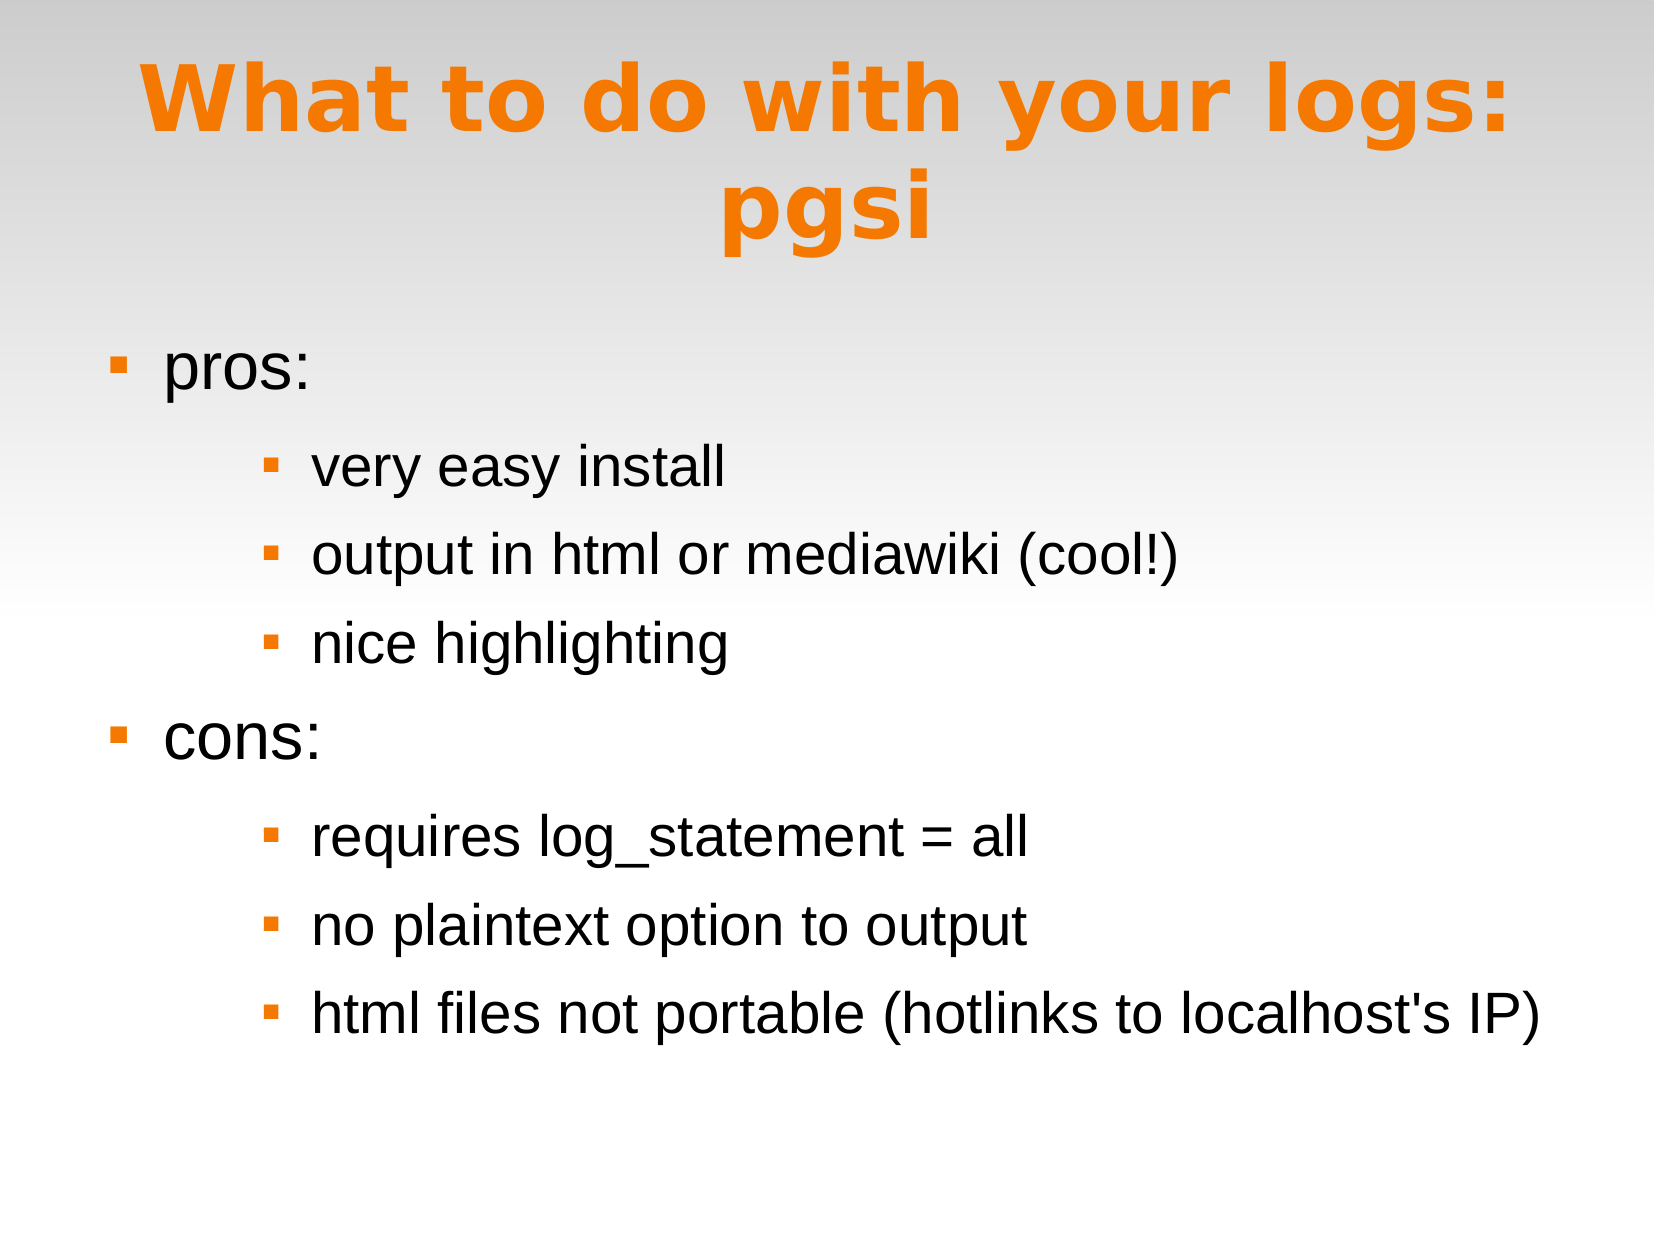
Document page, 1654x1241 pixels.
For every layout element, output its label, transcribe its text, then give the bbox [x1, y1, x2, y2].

title What to do with your logs: pgsi [82, 45, 1571, 261]
list pros: very easy install output in html or mediawiki (cool!) nice highlighting cons: requires log_statement = all no plaintext option to output html files not portable (hotlinks to localhost's IP) [75, 225, 1564, 1051]
